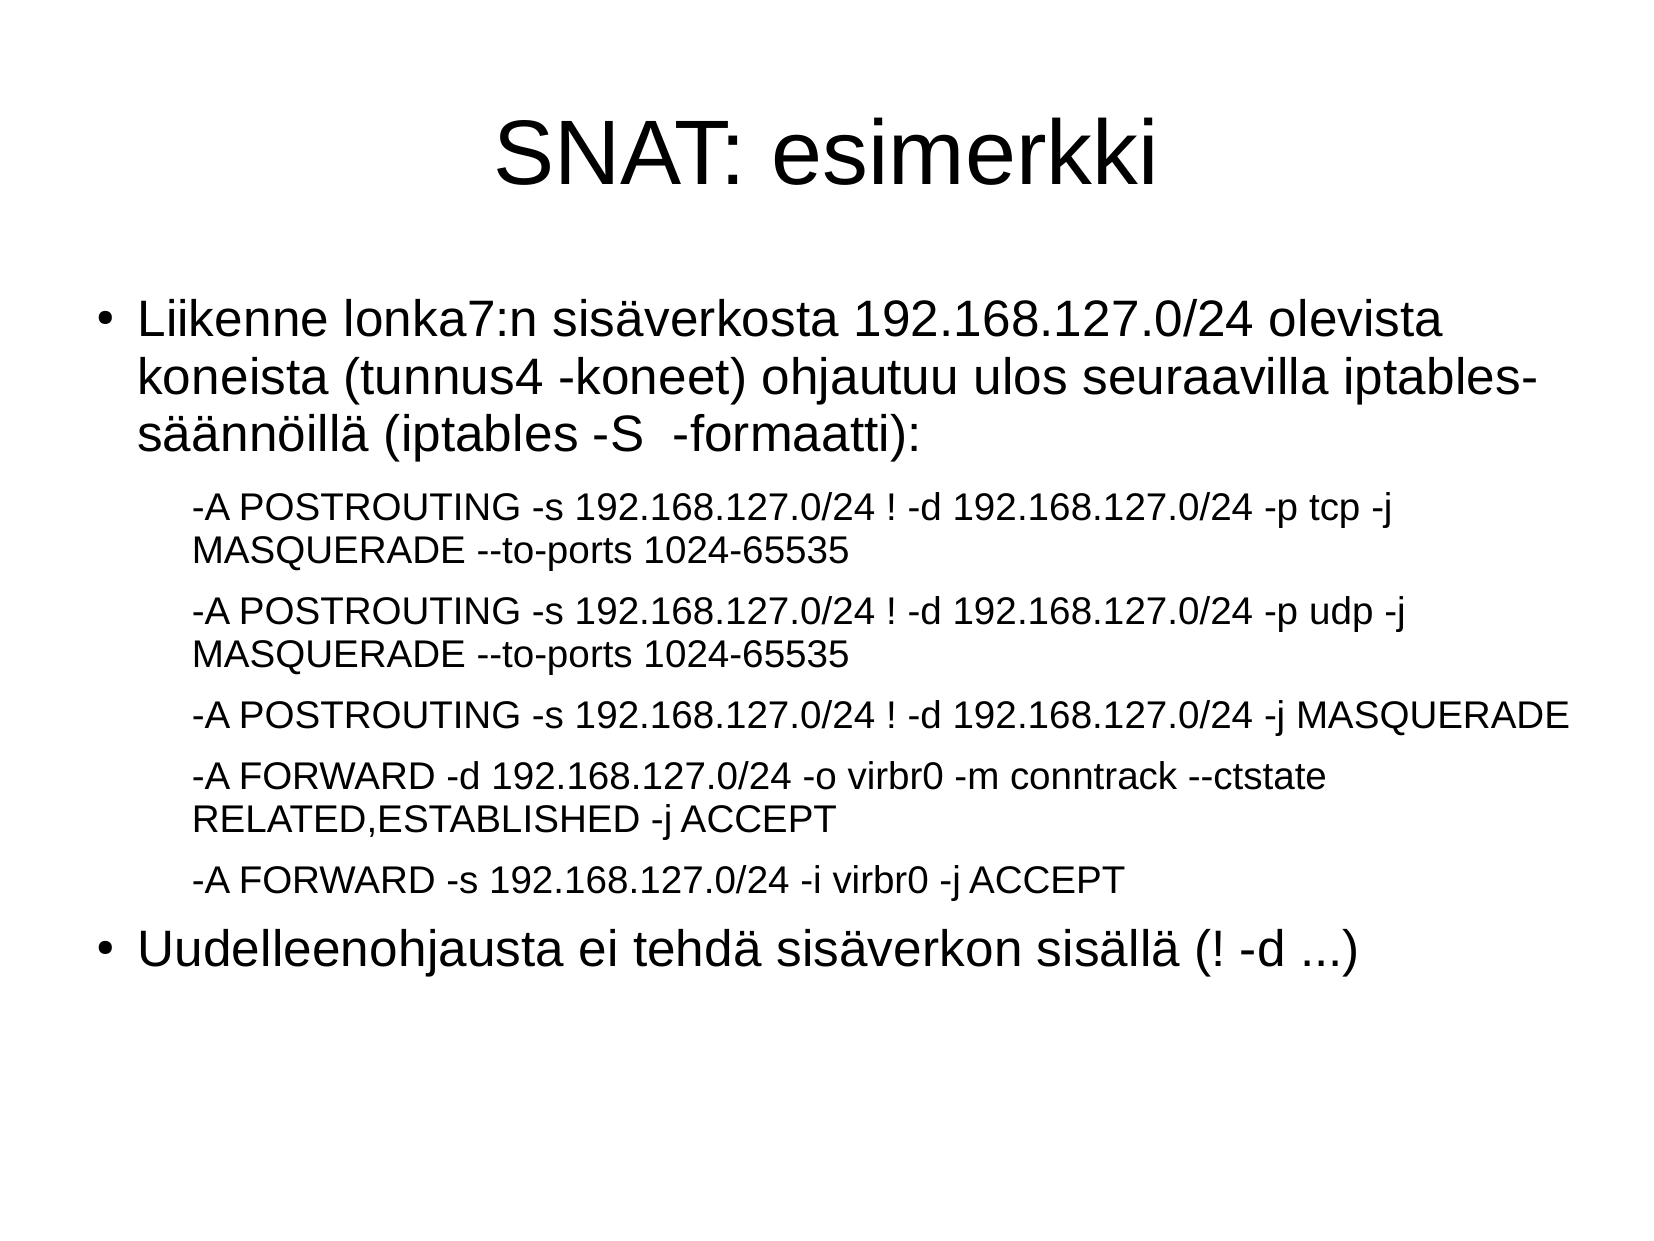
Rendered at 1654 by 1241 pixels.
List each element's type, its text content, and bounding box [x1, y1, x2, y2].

list Liikenne lonka7:n sisäverkosta 192.168.127.0/24 olevista koneista (tunnus4 -koneet) ohjautuu ulos seuraavilla iptables-säännöillä (iptables -S -formaatti): -A POSTROUTING -s 192.168.127.0/24 ! -d 192.168.127.0/24 -p tcp -j MASQUERADE --to-ports 1024-65535 -A POSTROUTING -s 192.168.127.0/24 ! -d 192.168.127.0/24 -p udp -j MASQUERADE --to-ports 1024-65535 -A POSTROUTING -s 192.168.127.0/24 ! -d 192.168.127.0/24 -j MASQUERADE -A FORWARD -d 192.168.127.0/24 -o virbr0 -m conntrack --ctstate RELATED,ESTABLISHED -j ACCEPT -A FORWARD -s 192.168.127.0/24 -i virbr0 -j ACCEPT Uudelleenohjausta ei tehdä sisäverkon sisällä (! -d ...) [82, 290, 1571, 1010]
title SNAT: esimerkki [82, 49, 1571, 257]
